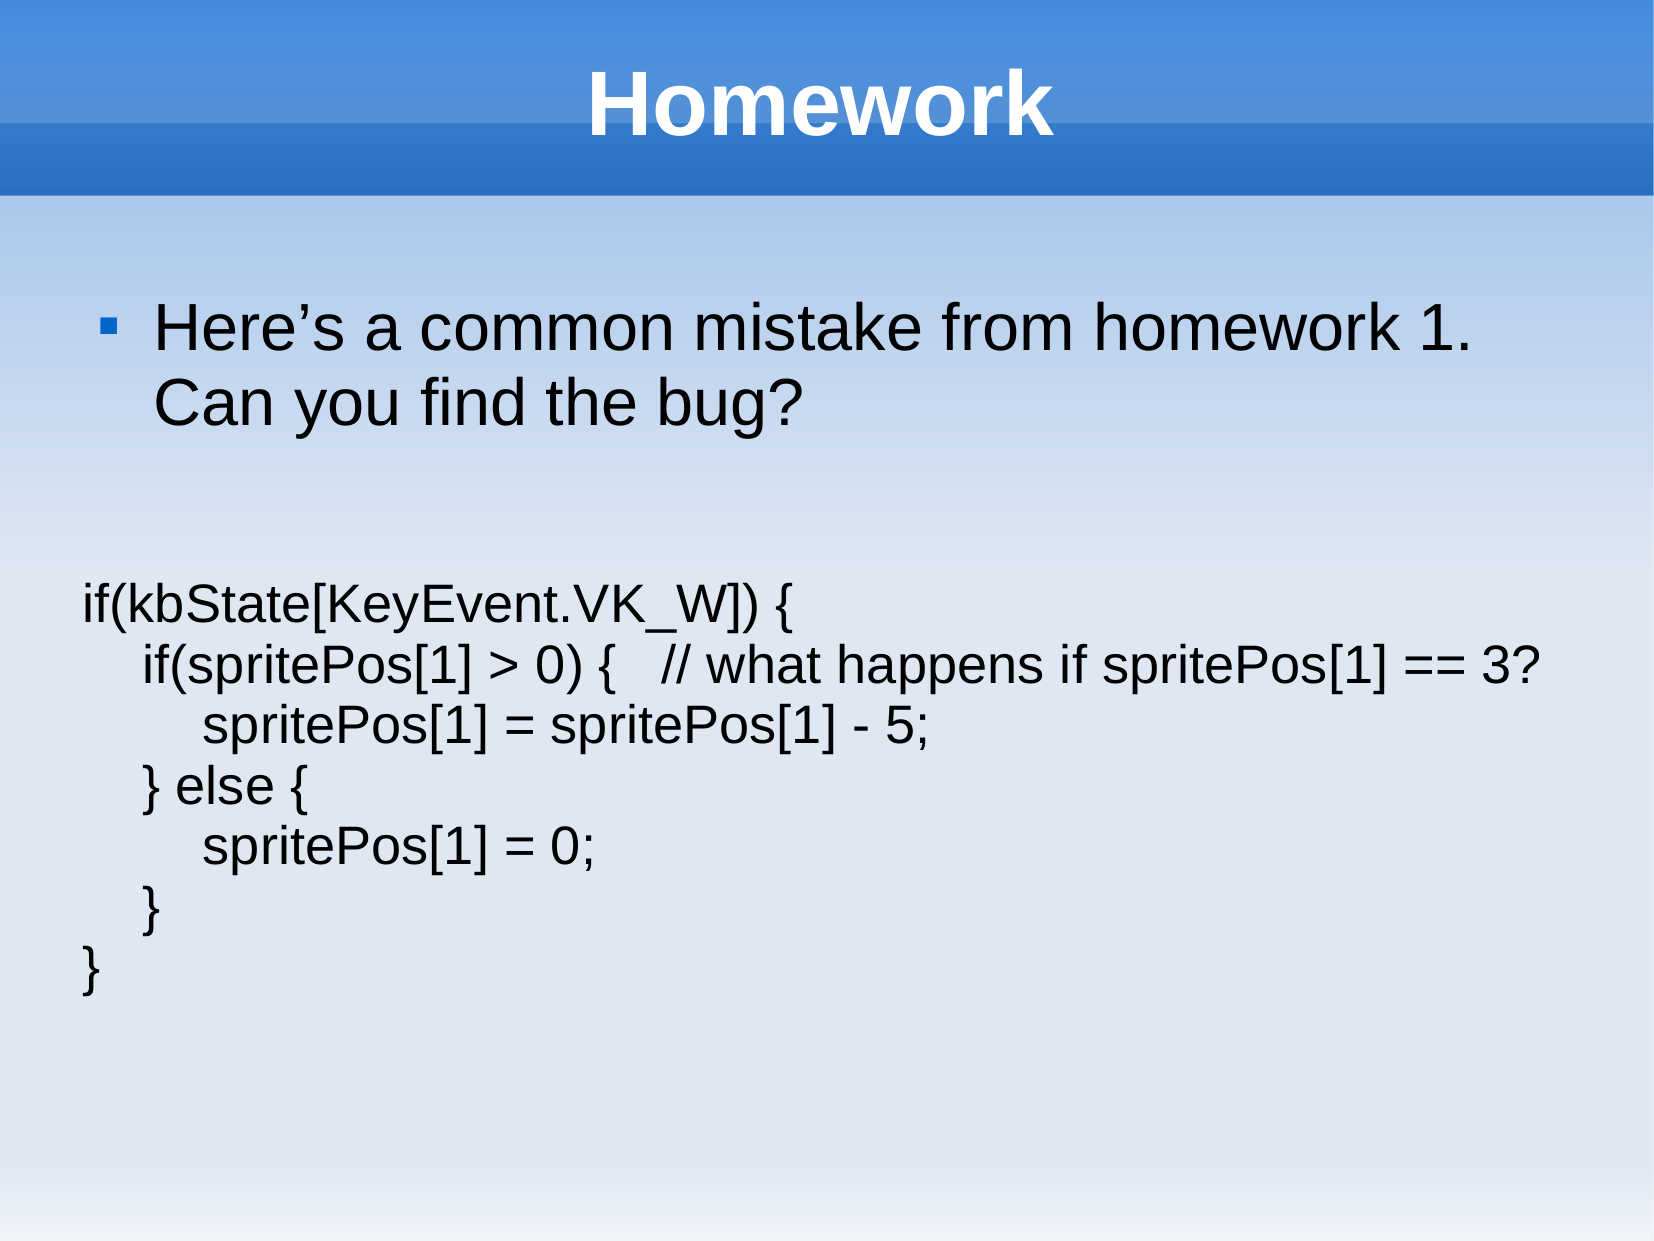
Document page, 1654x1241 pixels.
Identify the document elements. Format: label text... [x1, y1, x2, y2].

list Here’s a common mistake from homework 1. Can you find the bug? if(kbState[KeyEvent.VK_W]) { if(spritePos[1] > 0) { // what happens if spritePos[1] == 3? spritePos[1] = spritePos[1] - 5; } else { spritePos[1] = 0; } } [82, 290, 1571, 1109]
title Homework [76, 0, 1565, 208]
picture [0, 0, 1654, 1241]
